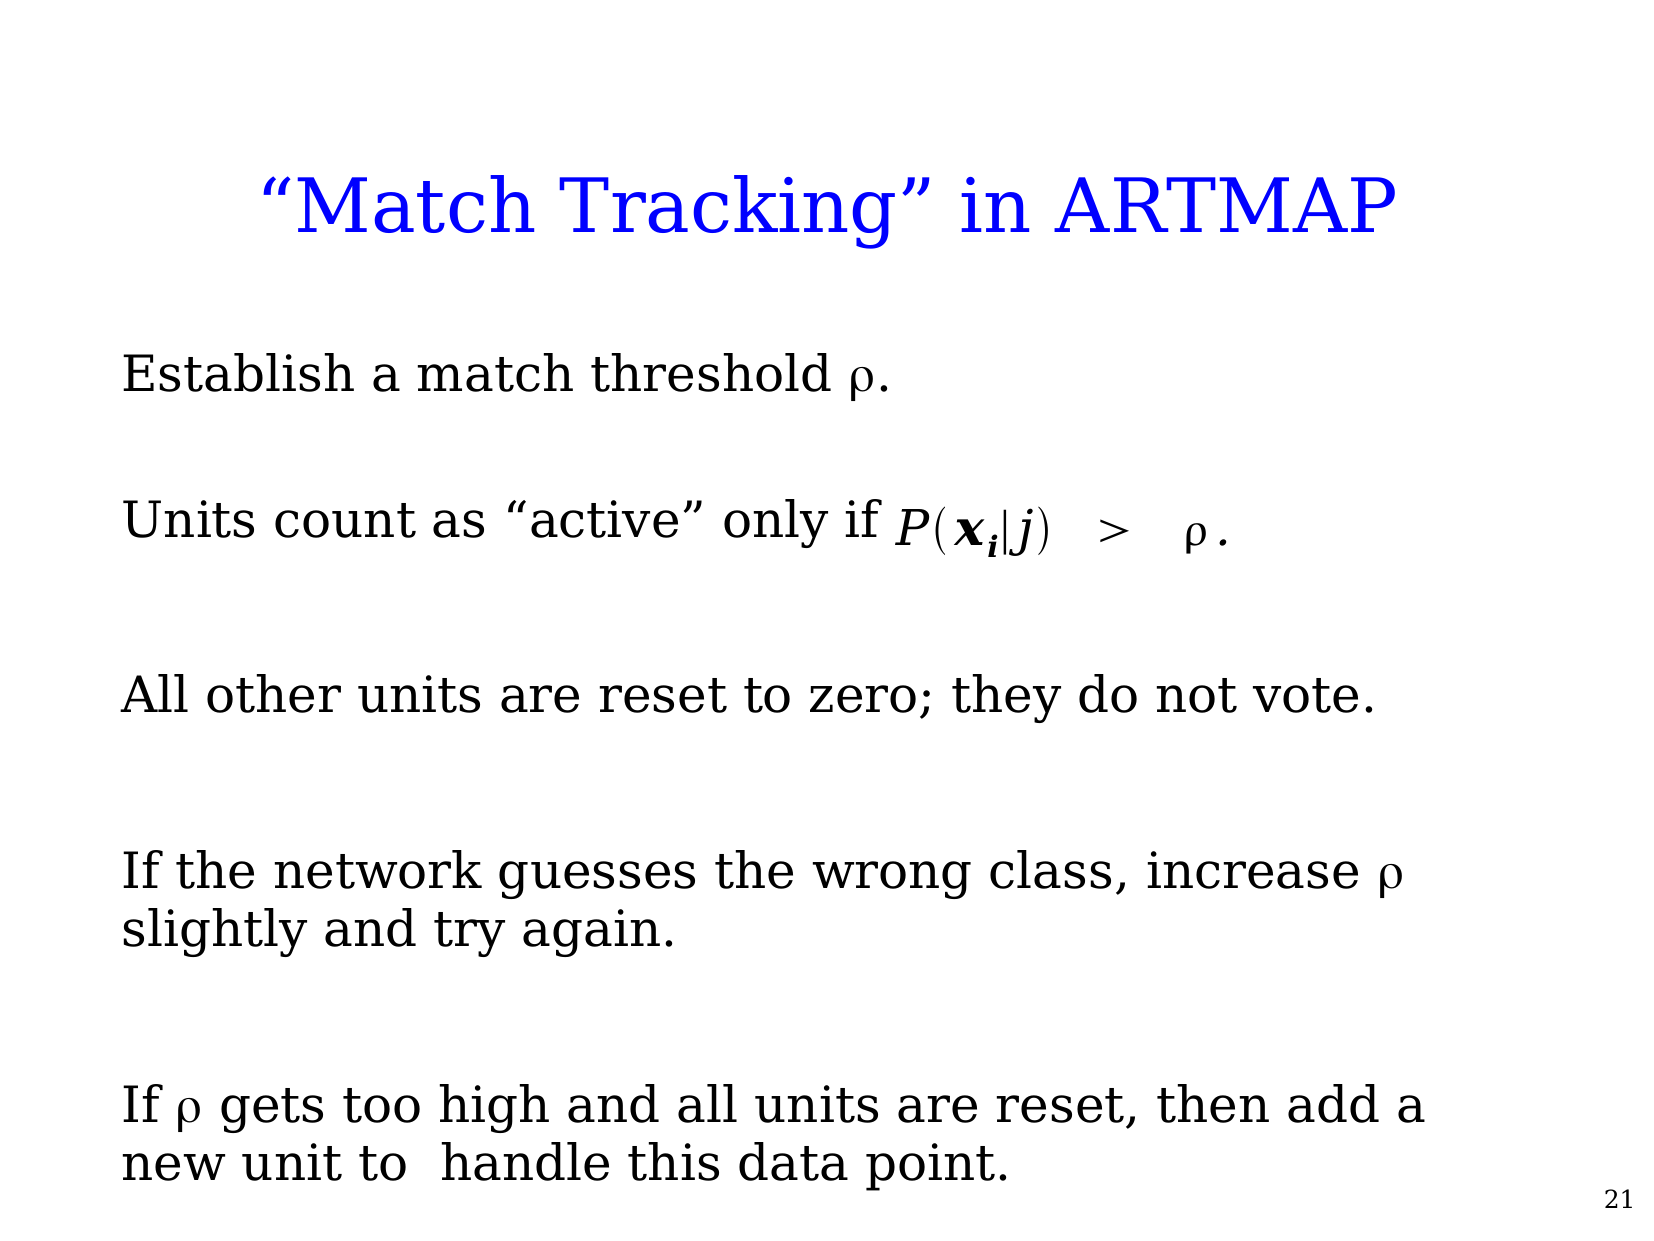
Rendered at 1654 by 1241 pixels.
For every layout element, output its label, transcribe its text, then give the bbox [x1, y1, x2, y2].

list Establish a match threshold r. Units count as “active” only if All other units are reset to zero; they do not vote. If the network guesses the wrong class, increase r slightly and try again. If r gets too high and all units are reset, then add a new unit to handle this data point. [121, 344, 1534, 1220]
title “Match Tracking” in ARTMAP [121, 102, 1534, 311]
chart [889, 498, 1237, 566]
